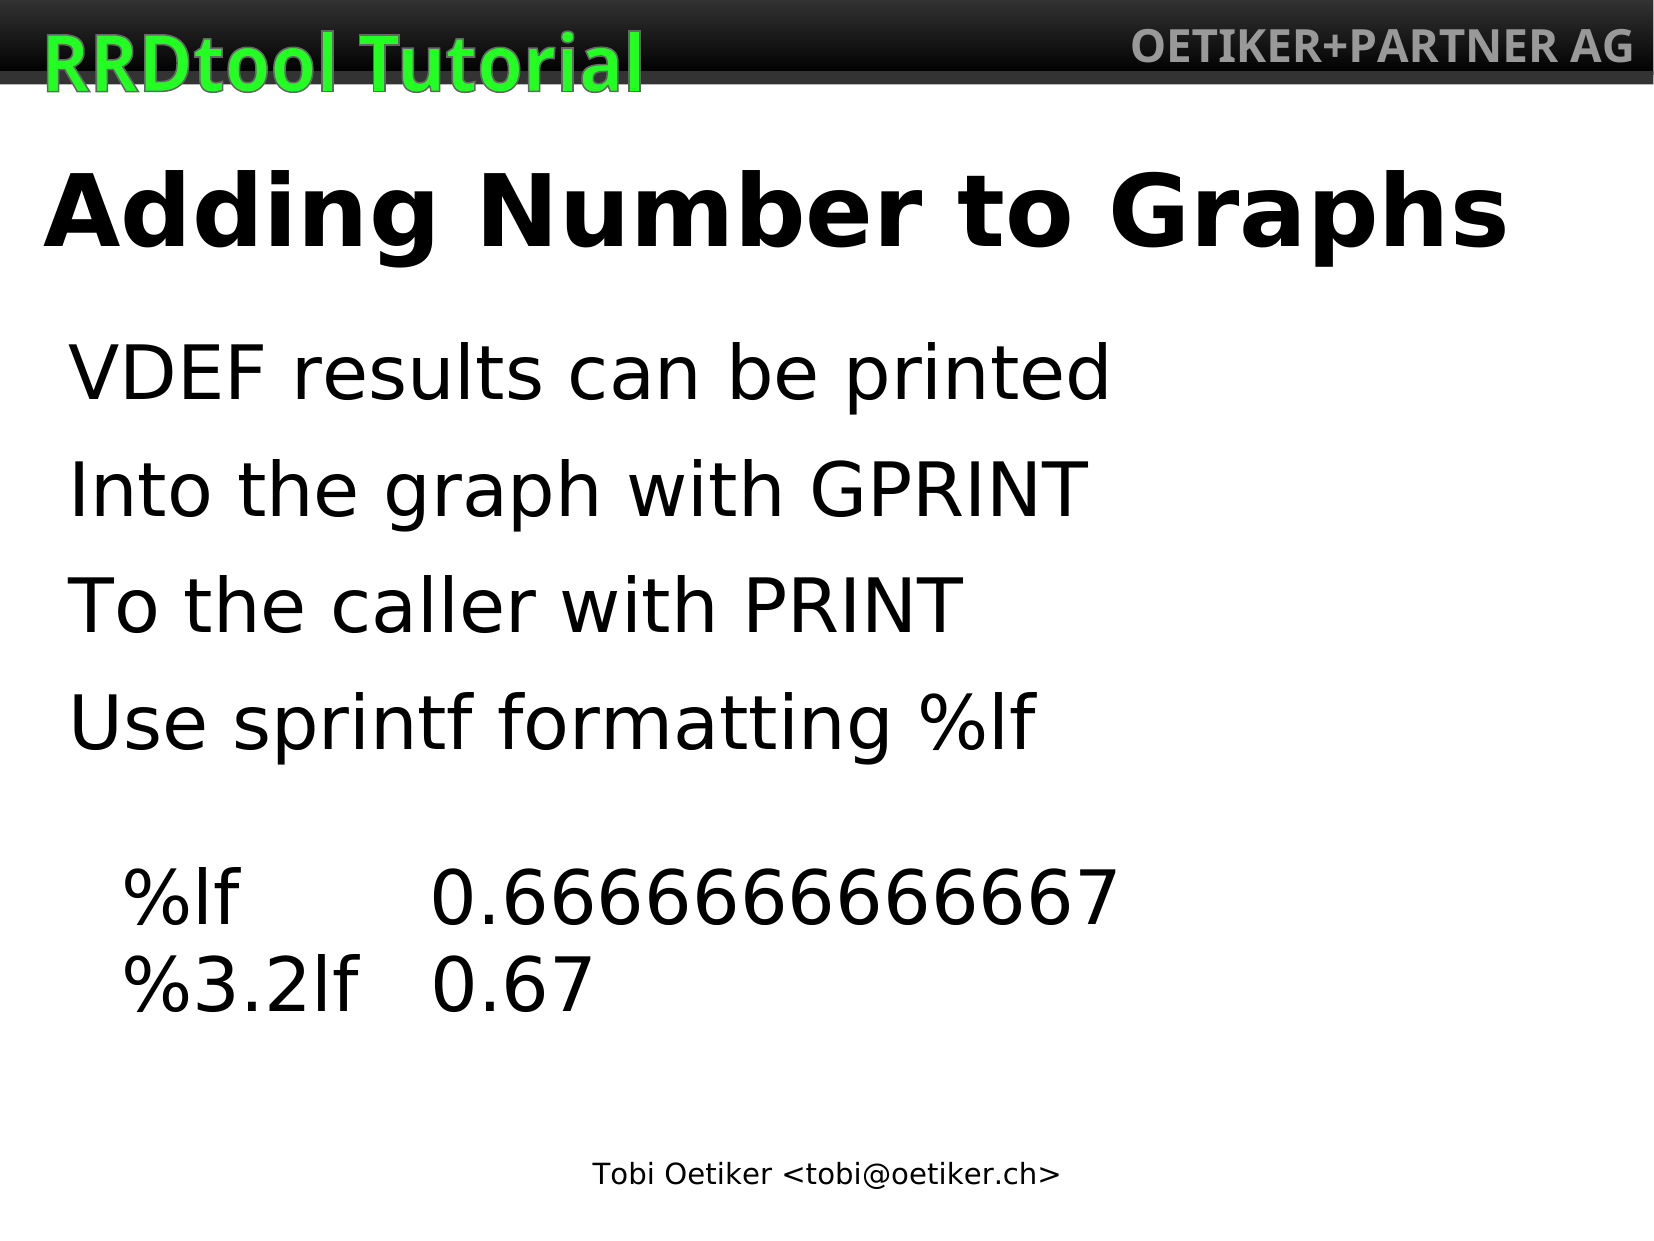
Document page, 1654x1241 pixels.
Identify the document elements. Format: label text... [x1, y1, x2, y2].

title Adding Number to Graphs [43, 137, 1582, 287]
list VDEF results can be printed Into the graph with GPRINT To the caller with PRINT Use sprintf formatting %lf %lf 0.6666666666667 %3.2lf 0.67 [50, 329, 1571, 1099]
